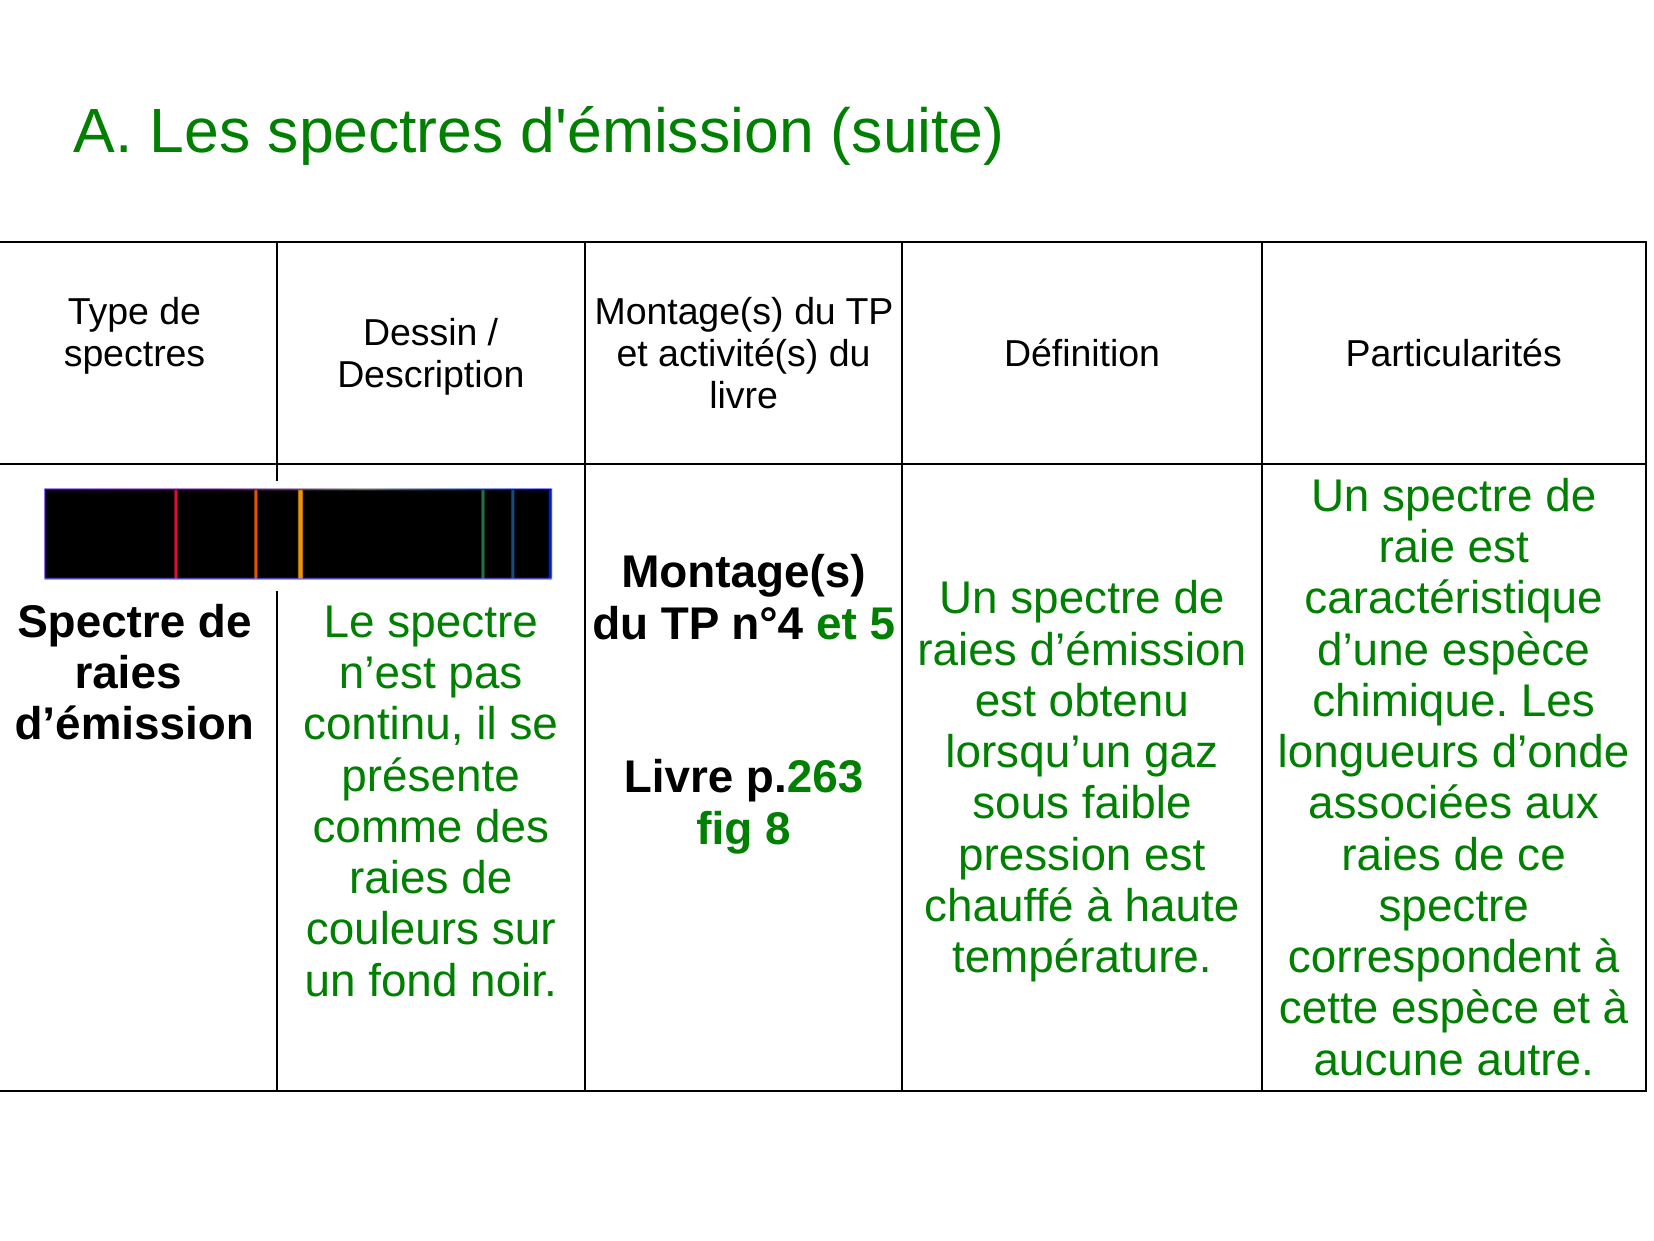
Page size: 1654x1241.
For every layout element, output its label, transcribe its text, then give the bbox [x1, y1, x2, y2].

table_cell Montage(s) du TP n°4 et 5 Livre p.263 fig 8 [586, 465, 901, 1090]
table_header Définition [903, 243, 1261, 463]
table_cell Le spectre n’est pas continu, il se présente comme des raies de couleurs sur un fond noir. [278, 465, 584, 1090]
list A. Les spectres d'émission (suite) [59, 88, 1093, 221]
table_header Dessin / Description [278, 243, 584, 463]
table_header Montage(s) du TP et activité(s) du livre [586, 243, 901, 463]
picture [29, 481, 571, 591]
table_header Particularités [1263, 243, 1645, 463]
table_cell Spectre de raies d’émission [0, 465, 276, 1090]
table_cell Un spectre de raies d’émission est obtenu lorsqu’un gaz sous faible pression est chauffé à haute température. [903, 465, 1261, 1090]
table_cell Un spectre de raie est caractéristique d’une espèce chimique. Les longueurs d’onde associées aux raies de ce spectre correspondent à cette espèce et à aucune autre. [1263, 465, 1645, 1090]
table_header Type de spectres [0, 243, 276, 463]
